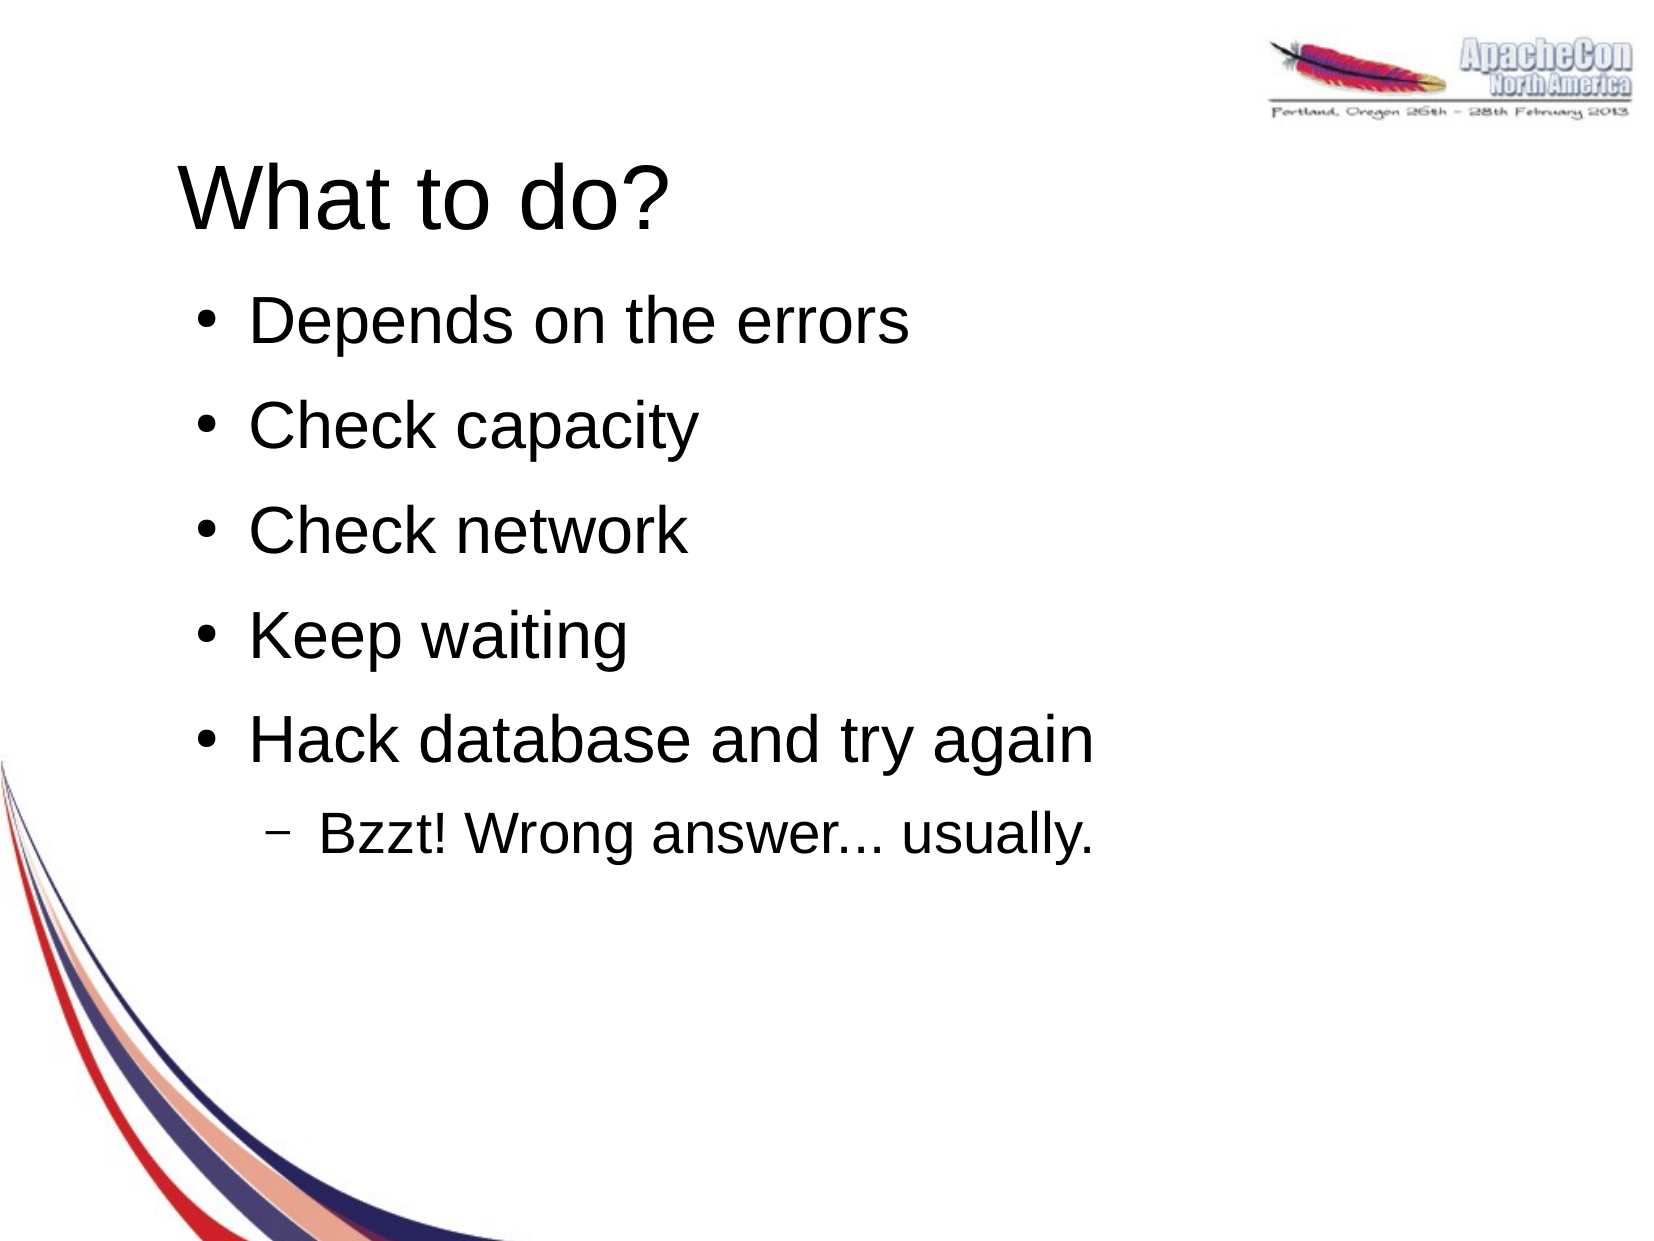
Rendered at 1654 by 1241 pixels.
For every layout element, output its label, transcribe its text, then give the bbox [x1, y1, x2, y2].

picture [0, 0, 1654, 1241]
list Depends on the errors Check capacity Check network Keep waiting Hack database and try again Bzzt! Wrong answer... usually. [177, 283, 1536, 990]
title What to do? [177, 146, 1536, 250]
